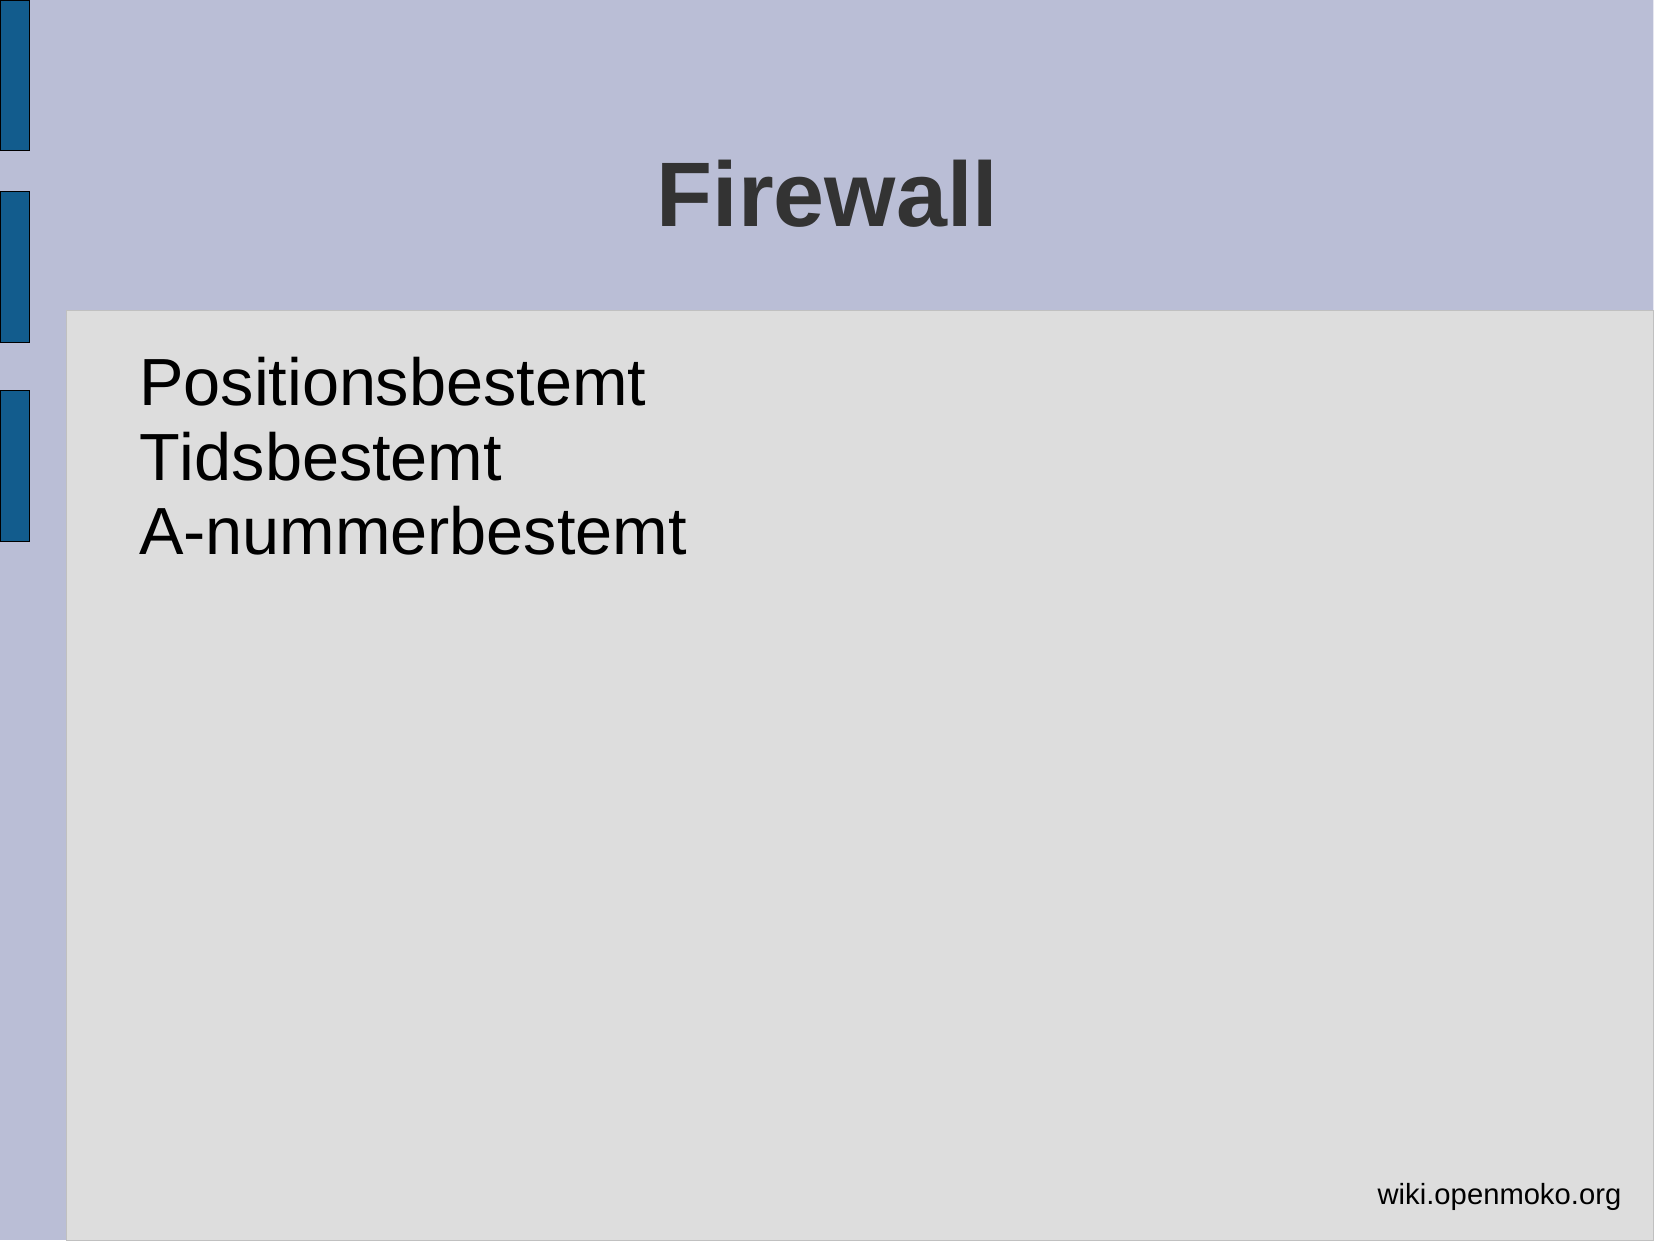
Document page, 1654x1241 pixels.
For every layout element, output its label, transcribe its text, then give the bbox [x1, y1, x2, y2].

title Firewall [121, 91, 1534, 299]
list Positionsbestemt Tidsbestemt A-nummerbestemt [121, 344, 1534, 1127]
